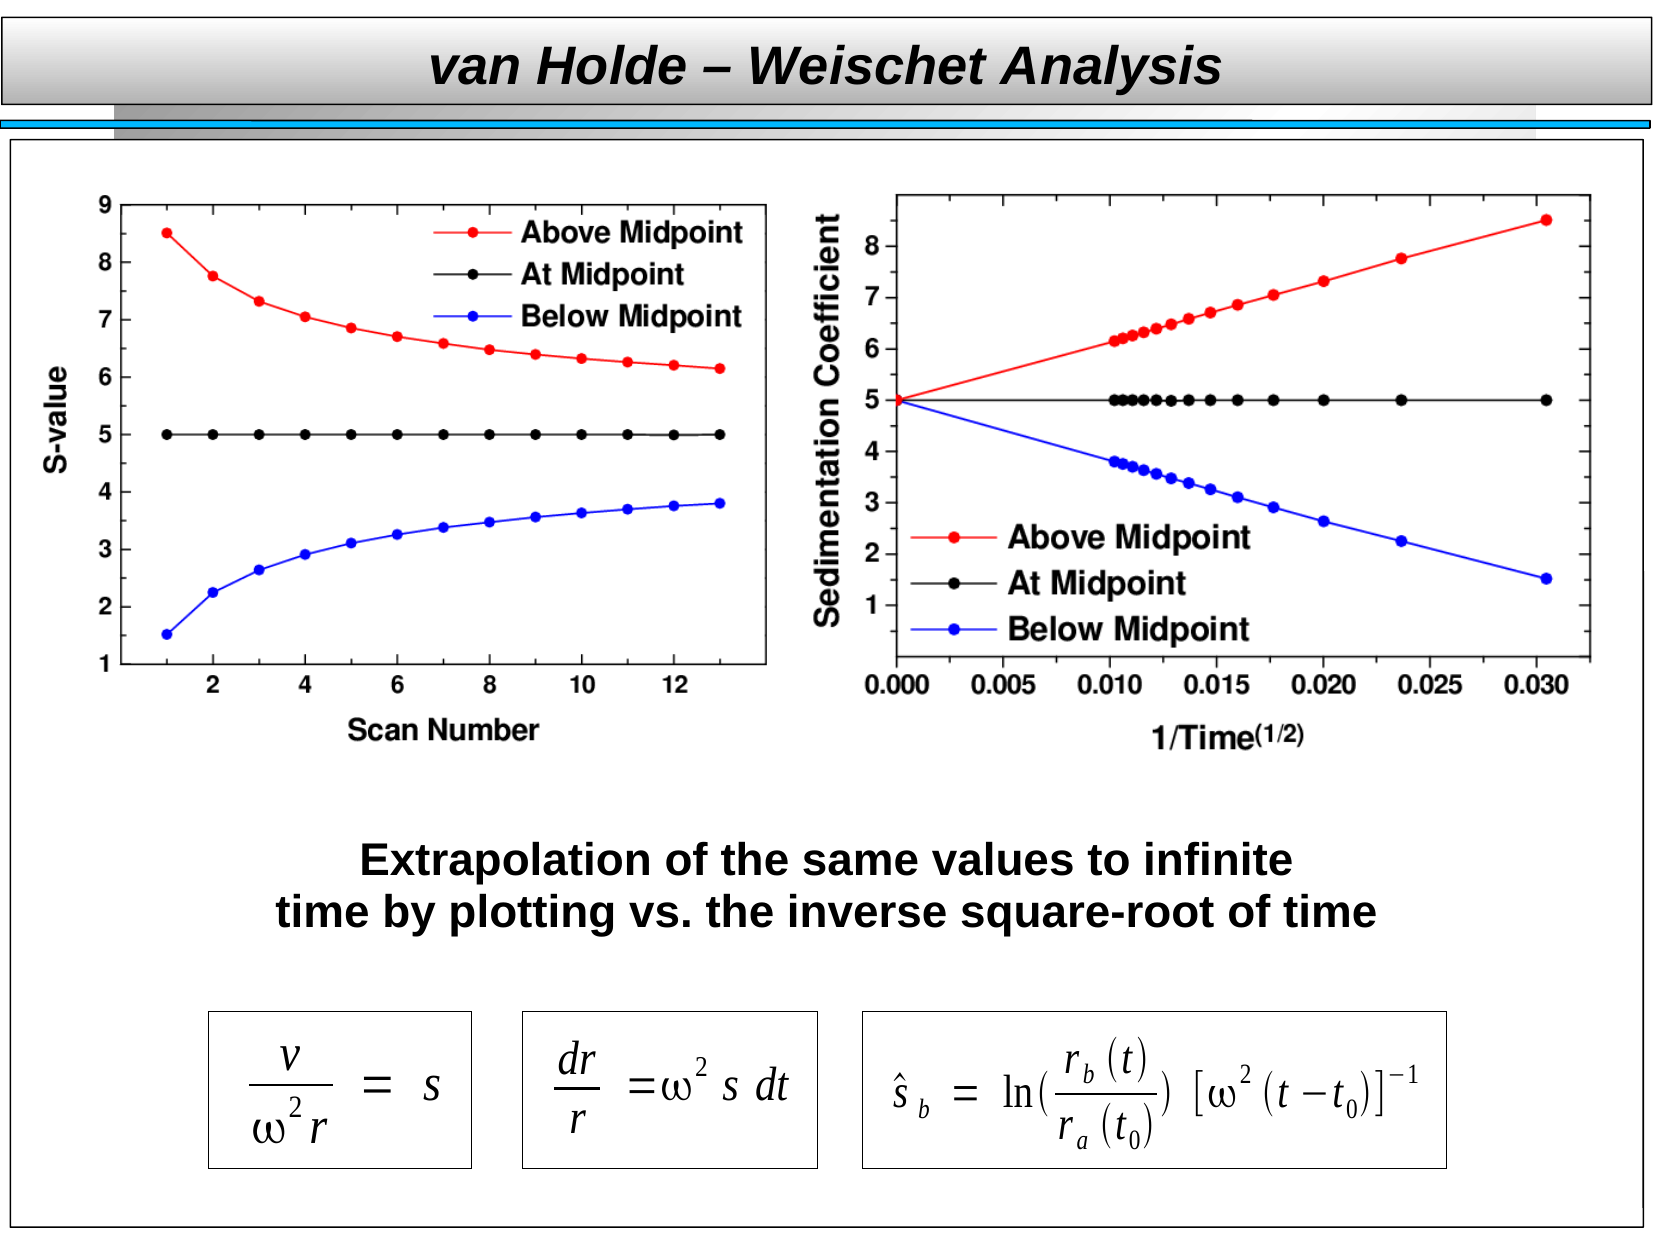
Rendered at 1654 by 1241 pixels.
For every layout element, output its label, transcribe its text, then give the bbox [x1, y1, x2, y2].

chart [542, 1030, 798, 1145]
picture [30, 183, 781, 748]
text_box [0, 120, 1651, 129]
text_box [10, 139, 1644, 1228]
chart [238, 1023, 449, 1155]
picture [805, 182, 1601, 759]
chart [884, 1031, 1425, 1157]
text_box van Holde – Weischet Analysis [1, 17, 1652, 105]
text_box Extrapolation of the same values to infinite time by plotting vs. the inverse square-root of time [211, 827, 1442, 945]
